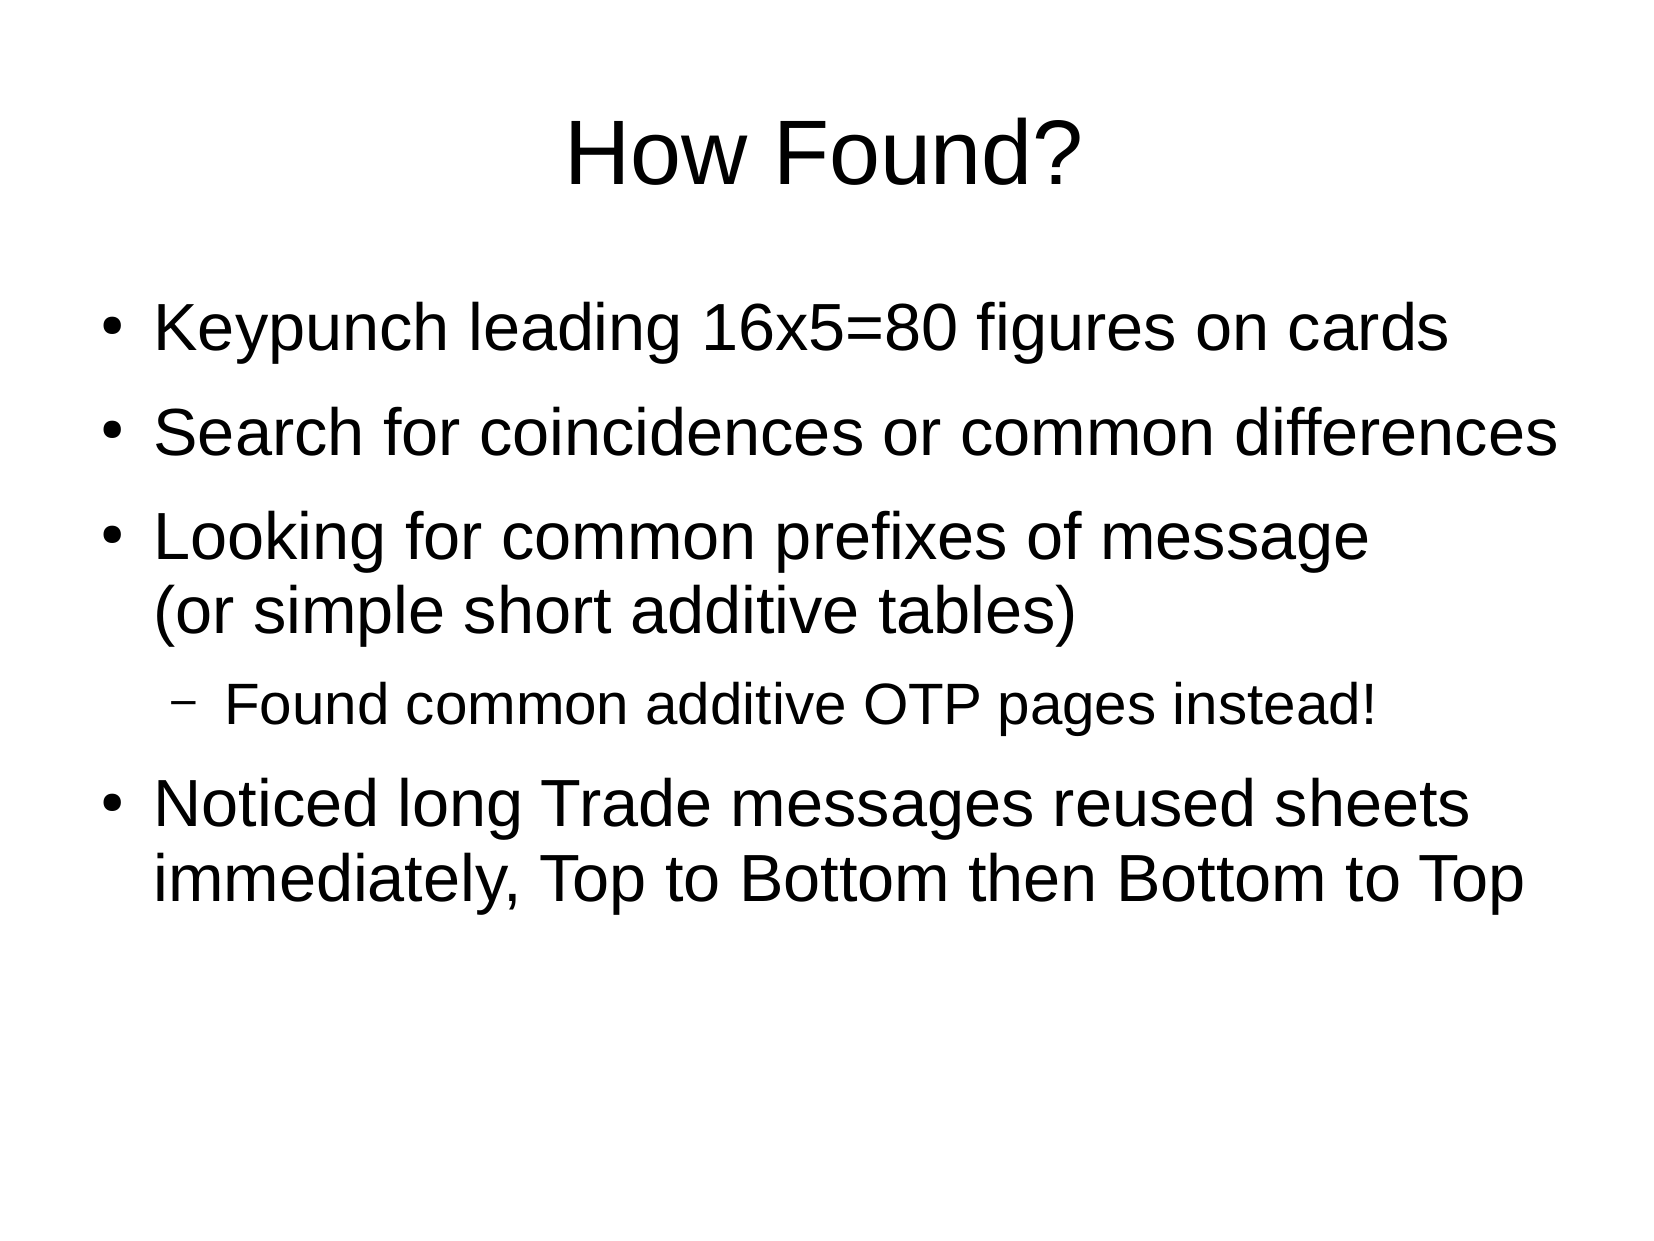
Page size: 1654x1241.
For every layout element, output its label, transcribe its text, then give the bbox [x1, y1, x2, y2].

list Keypunch leading 16x5=80 figures on cards Search for coincidences or common differences Looking for common prefixes of message (or simple short additive tables) Found common additive OTP pages instead! Noticed long Trade messages reused sheets immediately, Top to Bottom then Bottom to Top [82, 290, 1571, 1010]
title How Found? [82, 49, 1571, 257]
